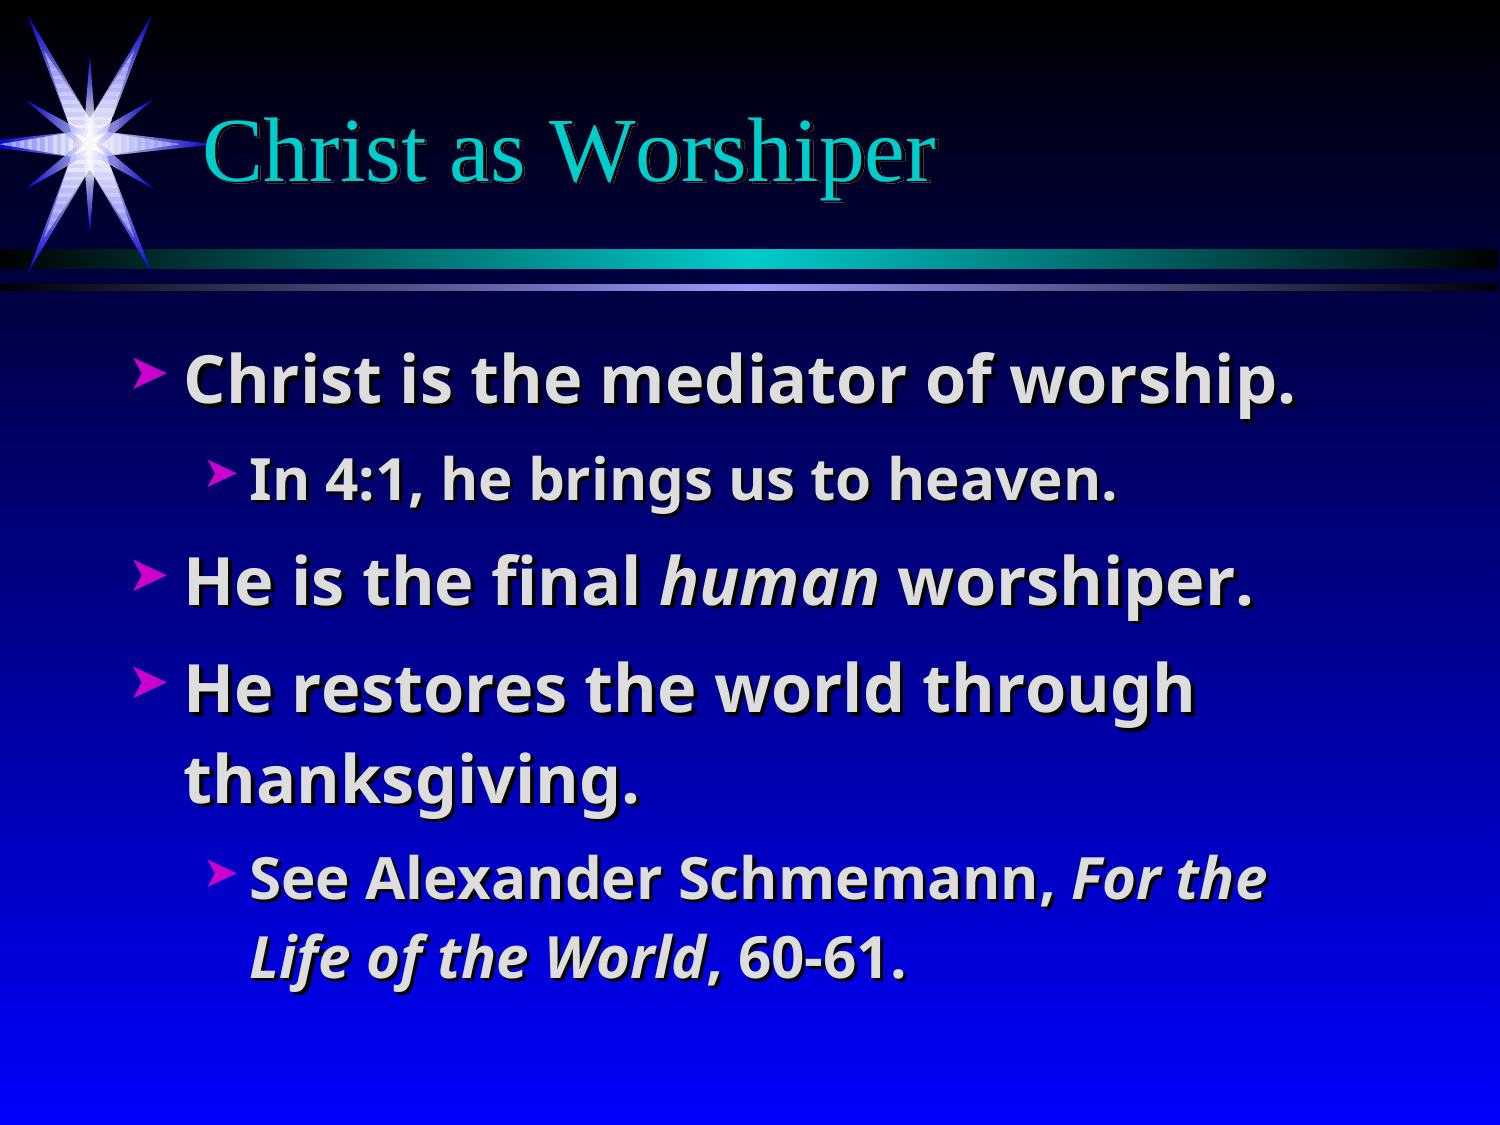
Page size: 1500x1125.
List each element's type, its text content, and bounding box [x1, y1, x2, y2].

title Christ as Worshiper [187, 56, 1463, 244]
list Christ is the mediator of worship. In 4:1, he brings us to heaven. He is the final human worshiper. He restores the world through thanksgiving. See Alexander Schmemann, For the Life of the World, 60-61. [112, 324, 1388, 1001]
